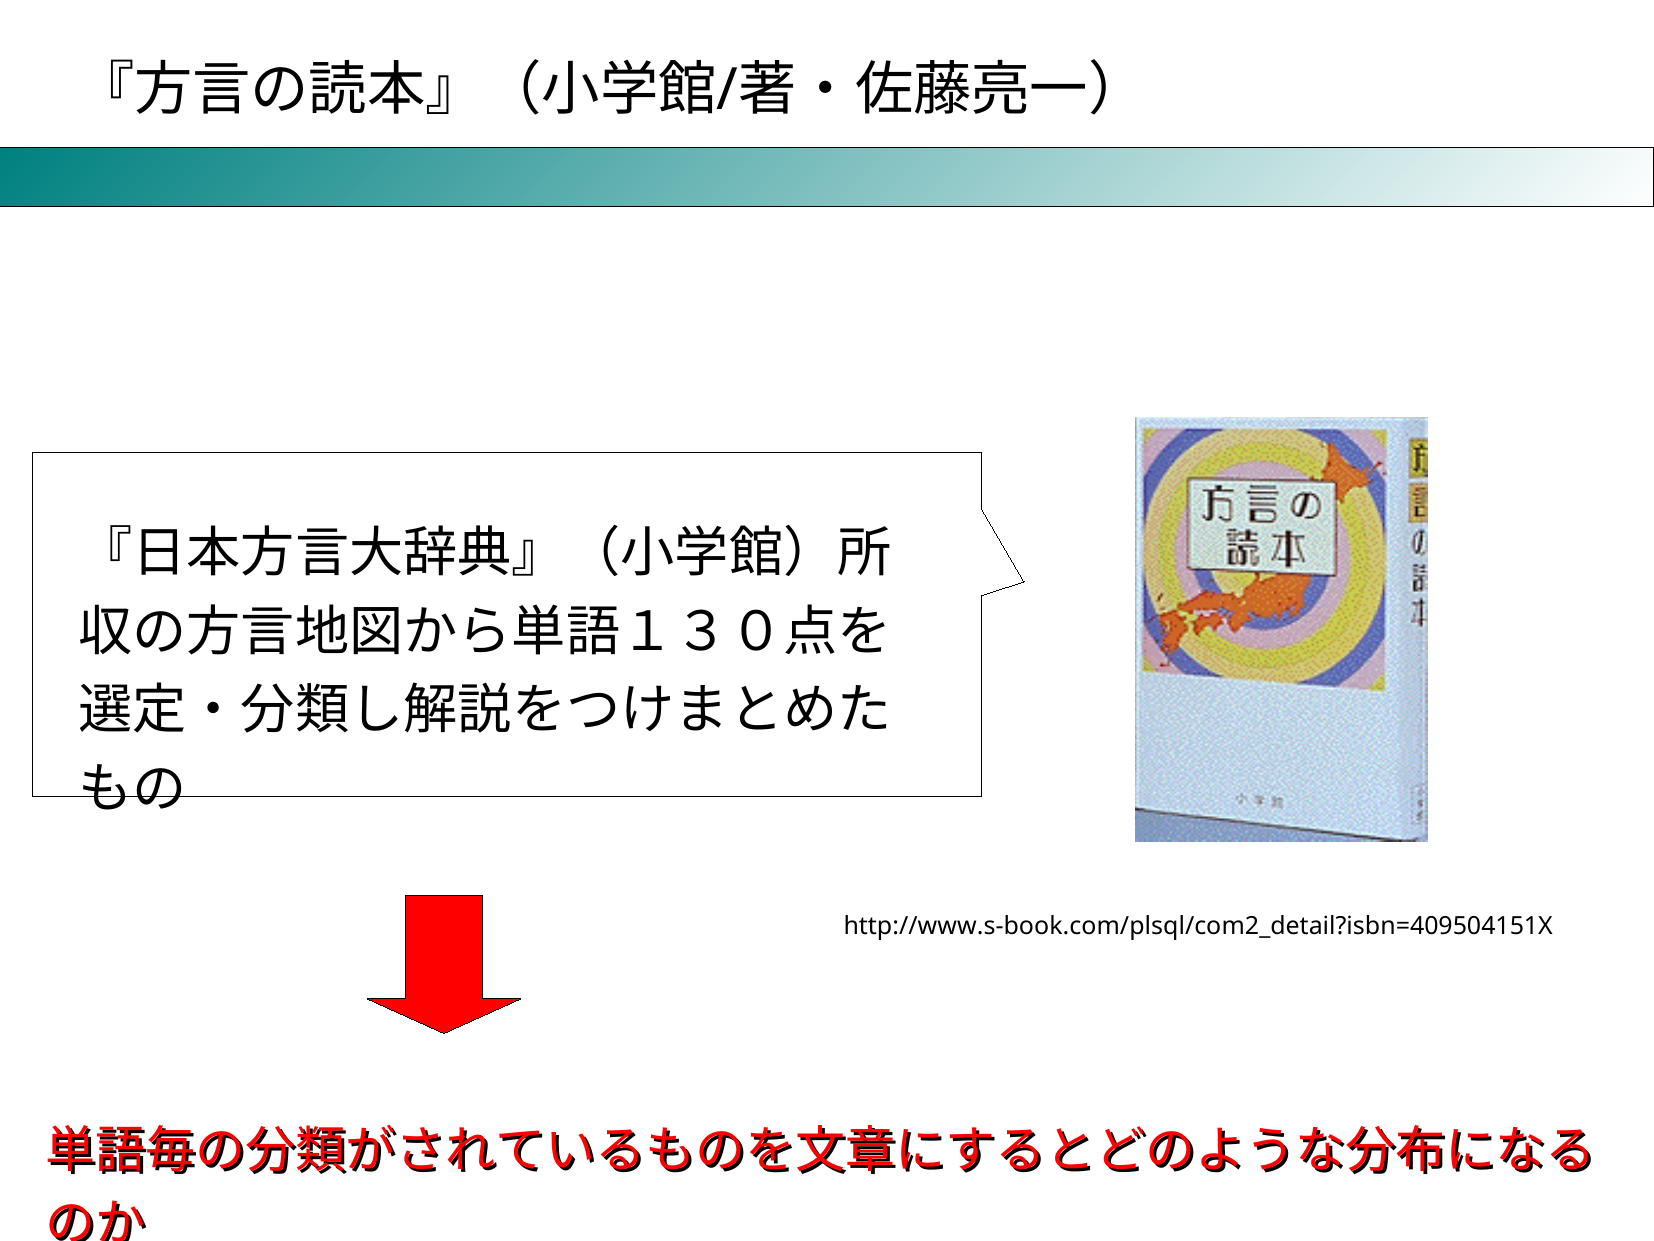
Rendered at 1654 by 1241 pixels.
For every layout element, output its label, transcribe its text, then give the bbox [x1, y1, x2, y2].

text_box 『日本方言大辞典』（小学館）所収の方言地図から単語１３０点を選定・分類し解説をつけまとめたもの [63, 501, 952, 728]
text_box http://www.s-book.com/plsql/com2_detail?isbn=409504151X [828, 900, 1654, 965]
text_box [367, 895, 521, 1034]
text_box 『方言の読本』（小学館/著・佐藤亮一） [61, 34, 1164, 127]
text_box 単語毎の分類がされているものを文章にするとどのような分布になるのか [30, 1102, 1654, 1184]
picture [1135, 417, 1428, 842]
